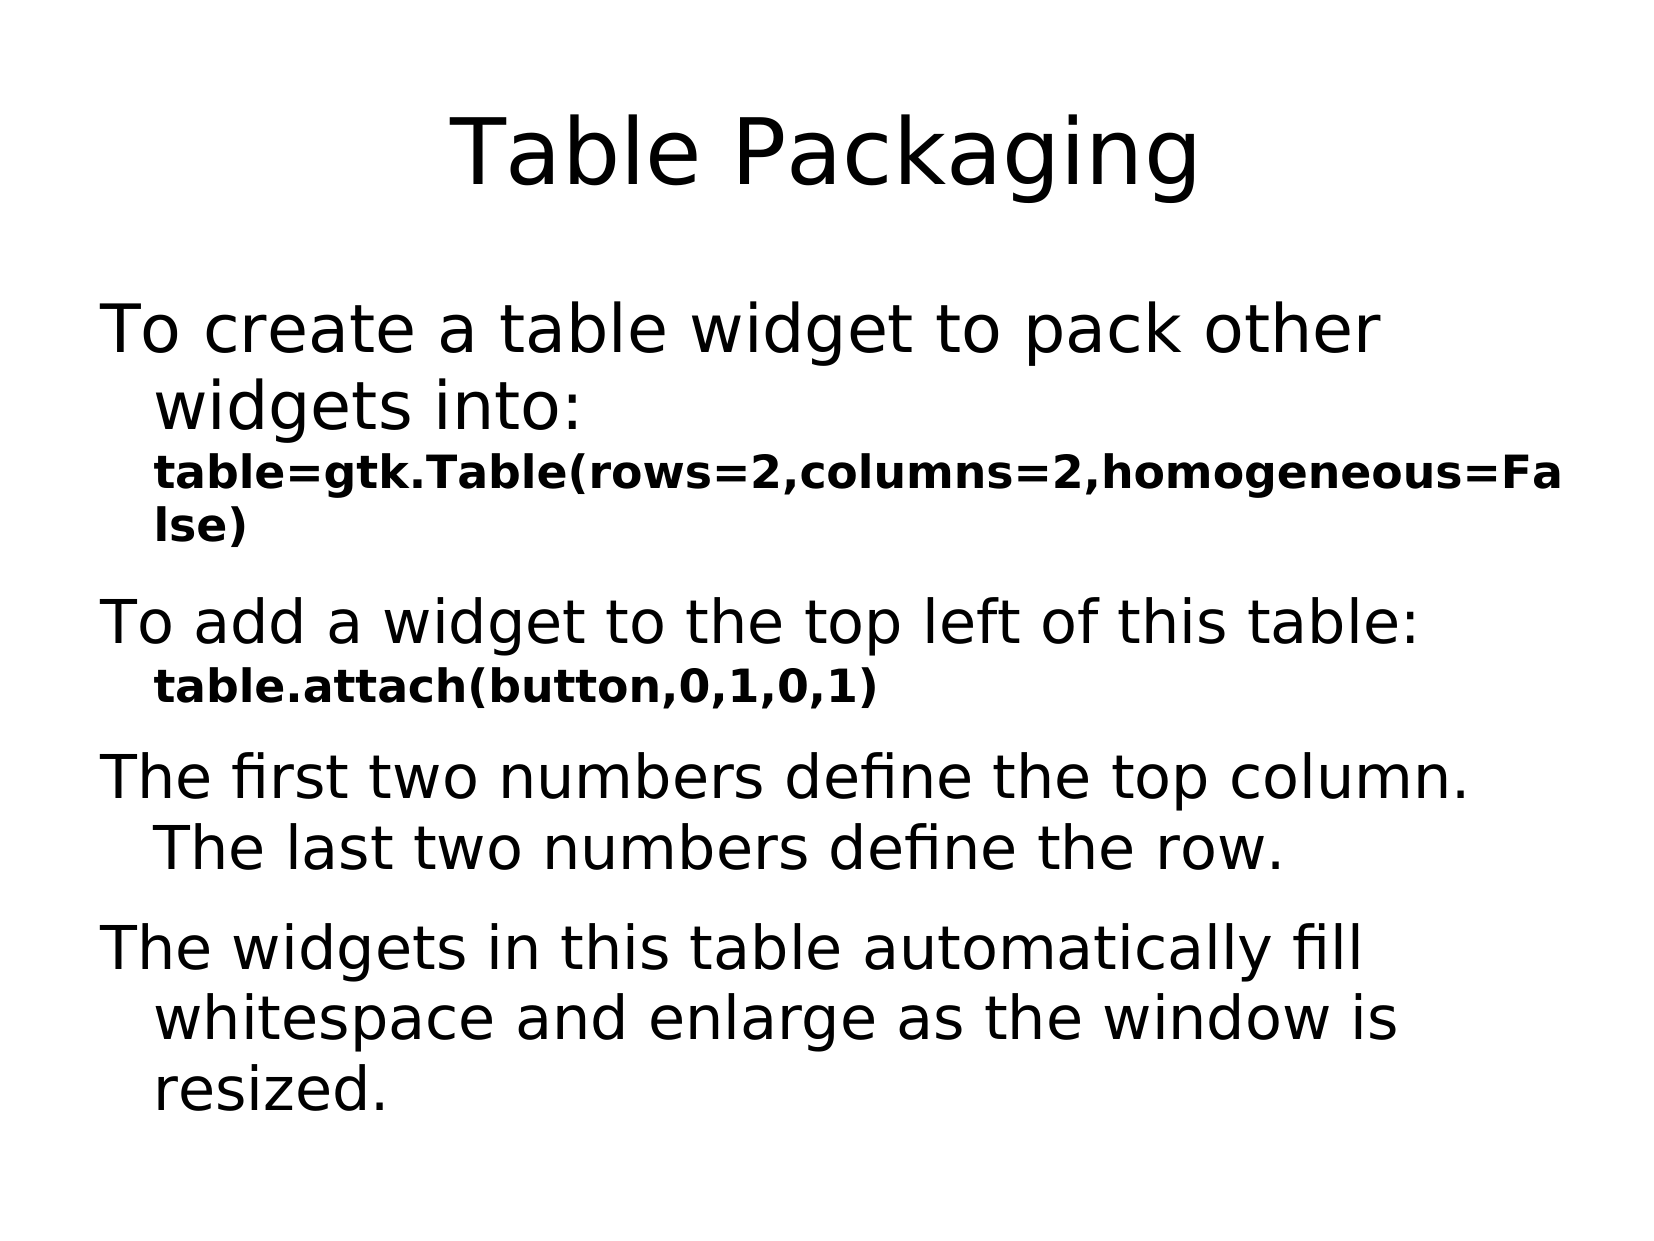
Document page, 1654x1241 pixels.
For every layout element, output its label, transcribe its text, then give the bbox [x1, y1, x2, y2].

list To create a table widget to pack other widgets into: table=gtk.Table(rows=2,columns=2,homogeneous=False) To add a widget to the top left of this table: table.attach(button,0,1,0,1) The first two numbers define the top column. The last two numbers define the row. The widgets in this table automatically fill whitespace and enlarge as the window is resized. [82, 290, 1571, 1125]
title Table Packaging [82, 49, 1571, 257]
